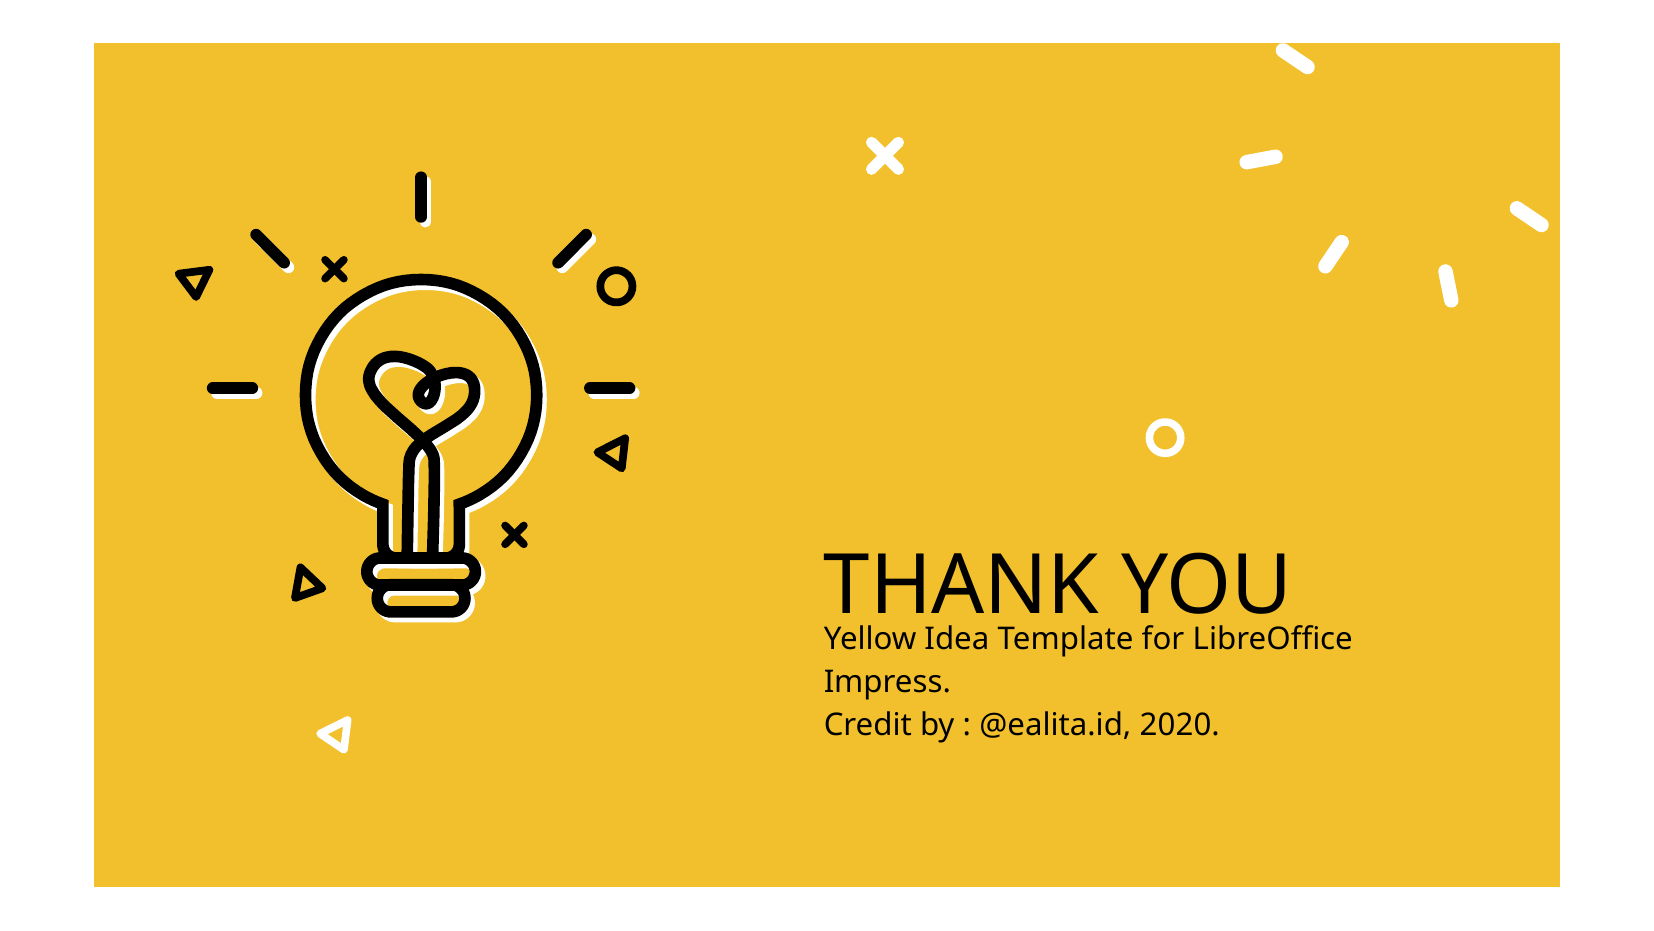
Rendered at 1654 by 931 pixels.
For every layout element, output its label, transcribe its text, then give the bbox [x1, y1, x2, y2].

title Yellow Idea Template for LibreOffice Impress. Credit by : @ealita.id, 2020. [823, 626, 1399, 735]
title THANK YOU [823, 524, 1544, 638]
